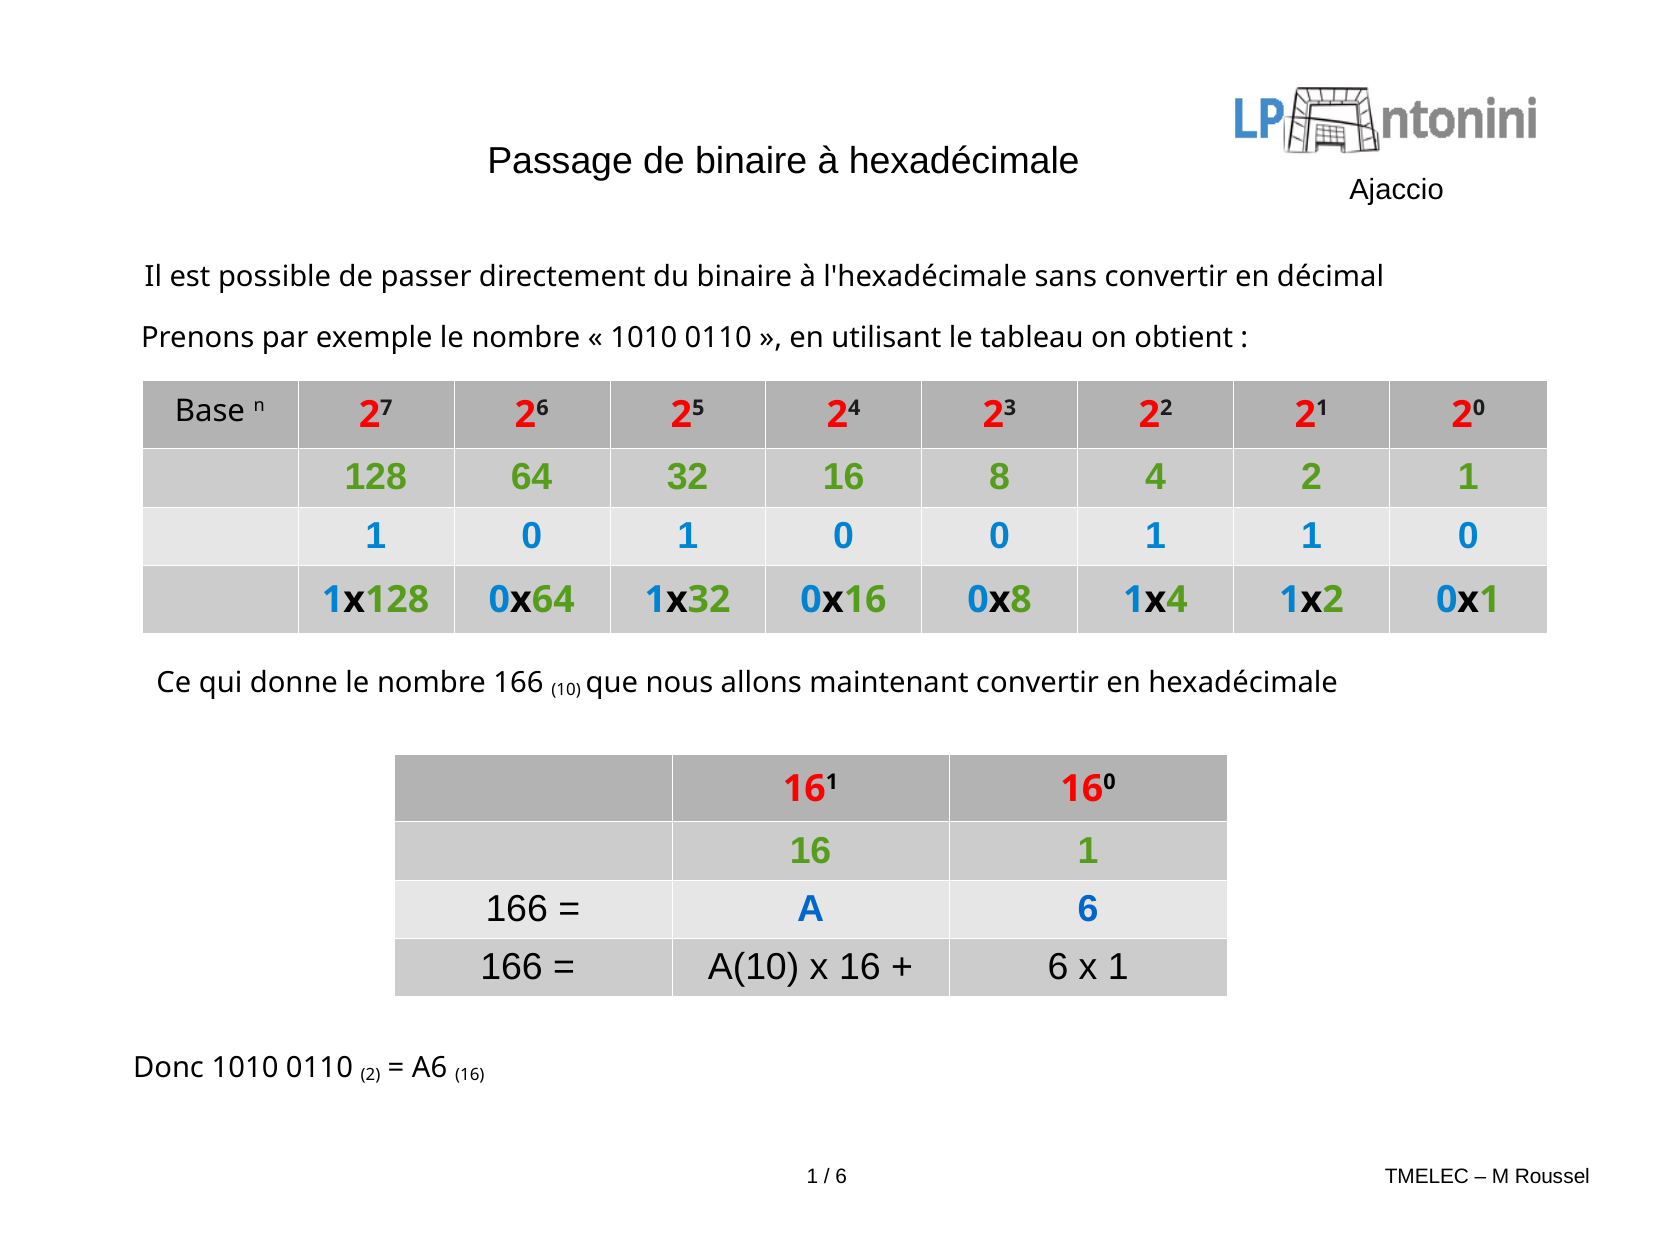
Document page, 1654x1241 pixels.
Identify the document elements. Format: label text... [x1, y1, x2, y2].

table_header 21 [1234, 381, 1389, 448]
table_cell 16 [766, 449, 921, 507]
table_header 22 [1078, 381, 1233, 448]
table_header 25 [611, 381, 765, 448]
table_cell 64 [455, 449, 610, 507]
text_box Ce qui donne le nombre 166 (10) que nous allons maintenant convertir en hexadécimale [141, 653, 1311, 722]
table_header 160 [950, 755, 1227, 821]
table_cell 0x8 [922, 566, 1077, 633]
table_cell 0x64 [455, 566, 610, 633]
table_cell 1 [299, 508, 454, 565]
table_cell [395, 822, 672, 880]
table_cell 1 [1390, 449, 1547, 507]
table_header 161 [673, 755, 949, 821]
table_cell 1 [1234, 508, 1389, 565]
table_header 20 [1390, 381, 1547, 448]
text_box Ajaccio [1334, 165, 1465, 213]
table_cell 32 [611, 449, 765, 507]
table_cell [143, 566, 298, 633]
picture [1228, 82, 1548, 160]
table_cell A(10) x 16 + [673, 939, 949, 996]
table_cell 0x1 [1390, 566, 1547, 633]
table_cell 0 [922, 508, 1077, 565]
table_header Base n [143, 381, 298, 448]
table_cell 0 [766, 508, 921, 565]
table_cell 8 [922, 449, 1077, 507]
table_cell 2 [1234, 449, 1389, 507]
table_cell 166 = [395, 881, 672, 938]
table_header 24 [766, 381, 921, 448]
text_box Prenons par exemple le nombre « 1010 0110 », en utilisant le tableau on obtient : [126, 309, 1477, 371]
table_cell 1 [1078, 508, 1233, 565]
table_cell 1 [950, 822, 1227, 880]
table_cell 0 [455, 508, 610, 565]
table_cell 0x16 [766, 566, 921, 633]
table_cell [143, 449, 298, 507]
table_cell [143, 508, 298, 565]
text_box TMELEC – M Roussel [1370, 1157, 1607, 1206]
table_cell 1x128 [299, 566, 454, 633]
table_cell A [673, 881, 949, 938]
table_cell 4 [1078, 449, 1233, 507]
table_cell 6 [950, 881, 1227, 938]
text_box Passage de binaire à hexadécimale [472, 132, 1146, 201]
table_header 27 [299, 381, 454, 448]
text_box 1 / 6 [779, 1157, 875, 1205]
text_box Il est possible de passer directement du binaire à l'hexadécimale sans convertir en décimal [129, 248, 1575, 310]
table_cell 1x2 [1234, 566, 1389, 633]
table_cell 128 [299, 449, 454, 507]
table_cell 16 [673, 822, 949, 880]
text_box Donc 1010 0110 (2) = A6 (16) [118, 1039, 724, 1107]
table_cell 1 [611, 508, 765, 565]
table_cell 1x4 [1078, 566, 1233, 633]
table_header 26 [455, 381, 610, 448]
table_header 23 [922, 381, 1077, 448]
table_cell 1x32 [611, 566, 765, 633]
table_cell 6 x 1 [950, 939, 1227, 996]
table_cell 0 [1390, 508, 1547, 565]
table_header [395, 755, 672, 821]
table_cell 166 = [395, 939, 672, 996]
